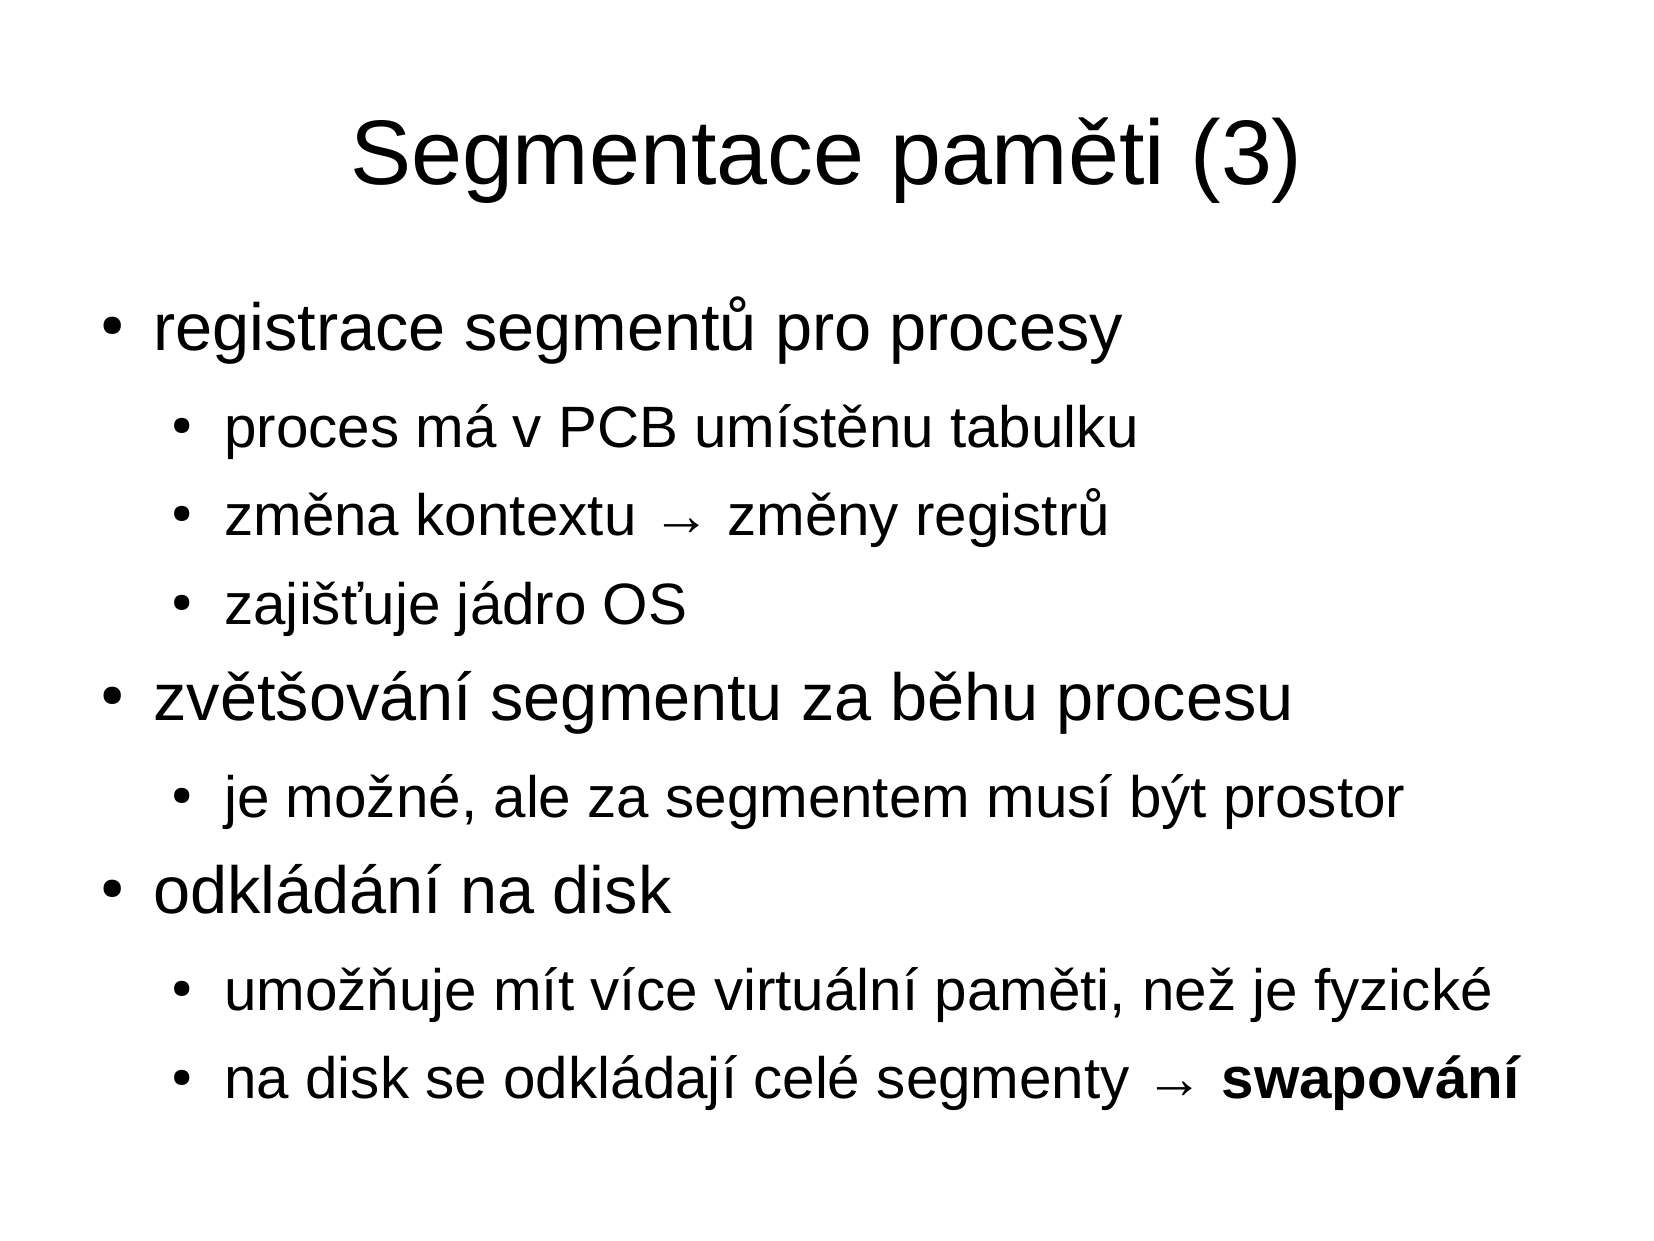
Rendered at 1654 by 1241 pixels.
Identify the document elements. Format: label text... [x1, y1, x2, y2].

title Segmentace paměti (3) [82, 56, 1571, 250]
list registrace segmentů pro procesy proces má v PCB umístěnu tabulku změna kontextu → změny registrů zajišťuje jádro OS zvětšování segmentu za běhu procesu je možné, ale za segmentem musí být prostor odkládání na disk umožňuje mít více virtuální paměti, než je fyzické na disk se odkládají celé segmenty → swapování [82, 290, 1571, 1112]
